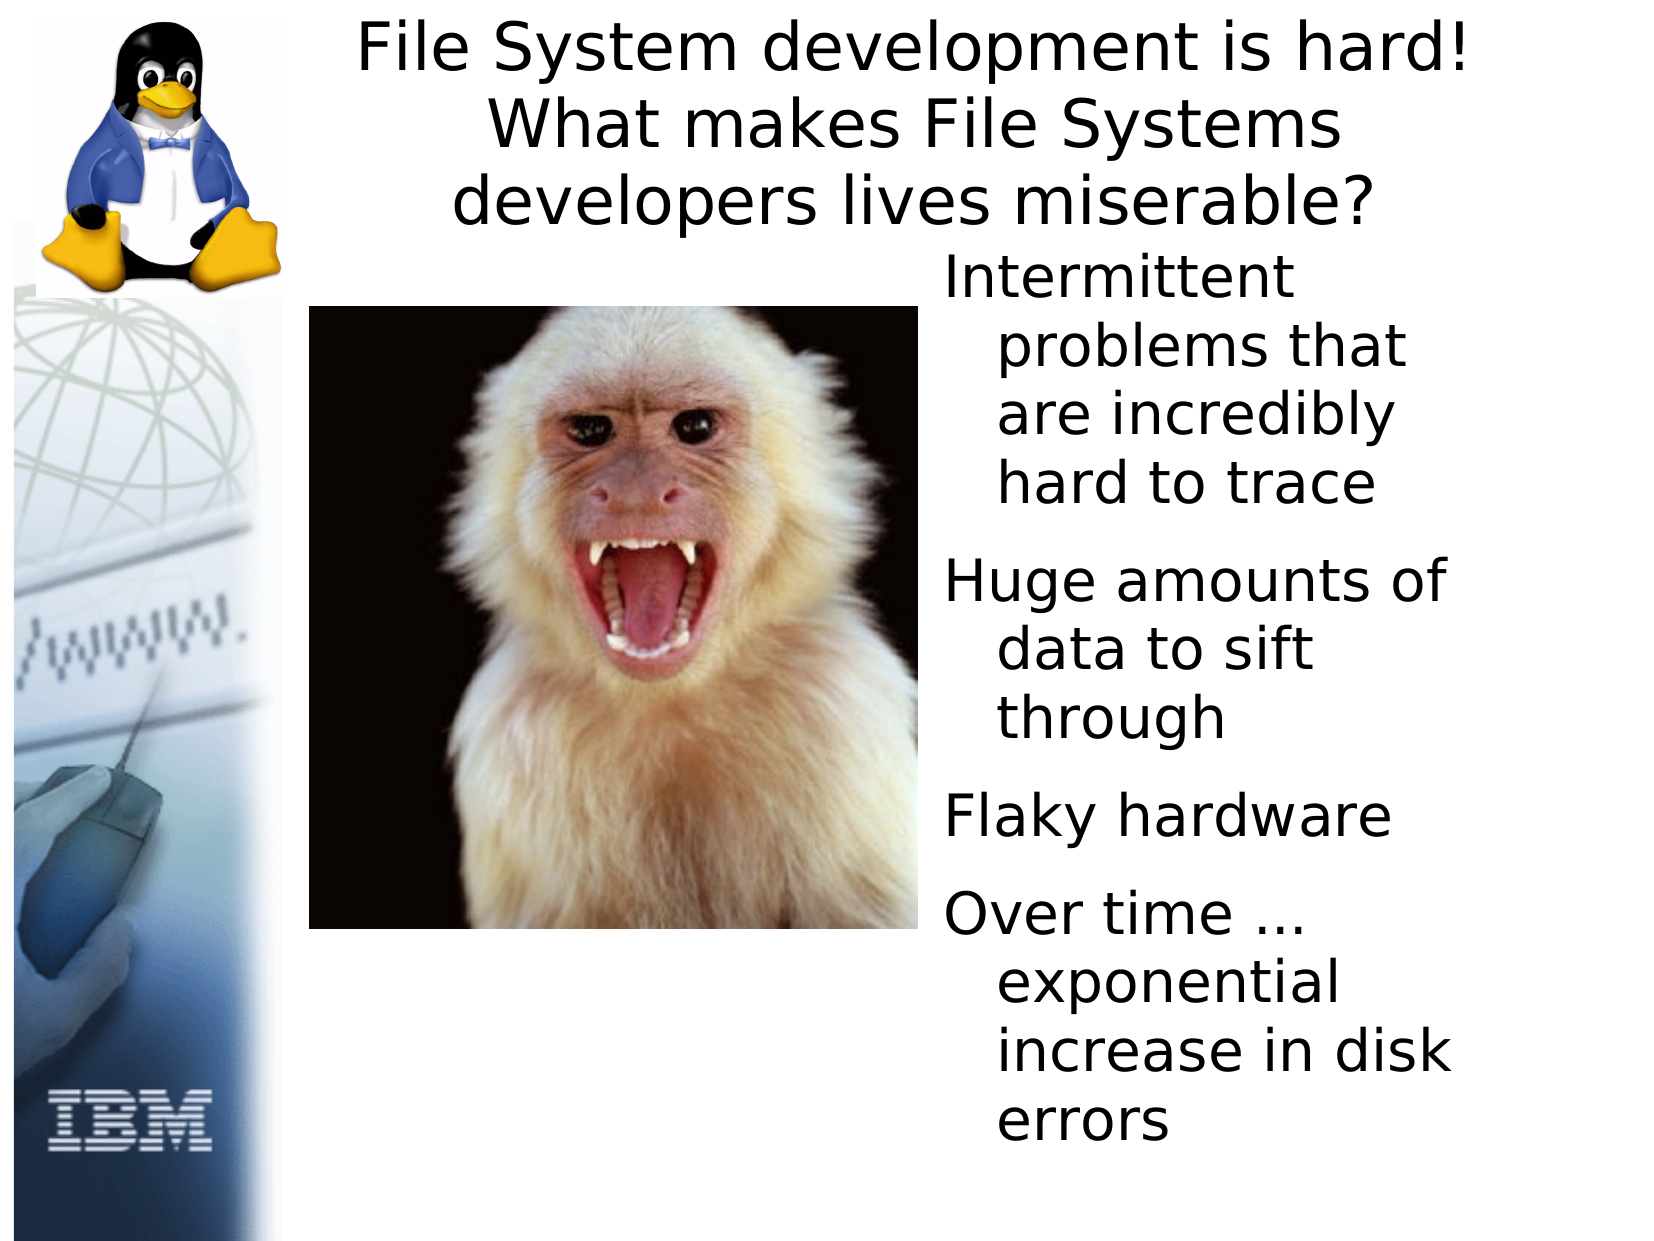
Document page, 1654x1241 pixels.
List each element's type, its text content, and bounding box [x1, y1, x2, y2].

title File System development is hard! What makes File Systems developers lives miserable? [301, 8, 1528, 240]
picture [303, 239, 918, 1178]
list Intermittent problems that are incredibly hard to trace Huge amounts of data to sift through Flaky hardware Over time ... exponential increase in disk errors [925, 243, 1521, 1182]
